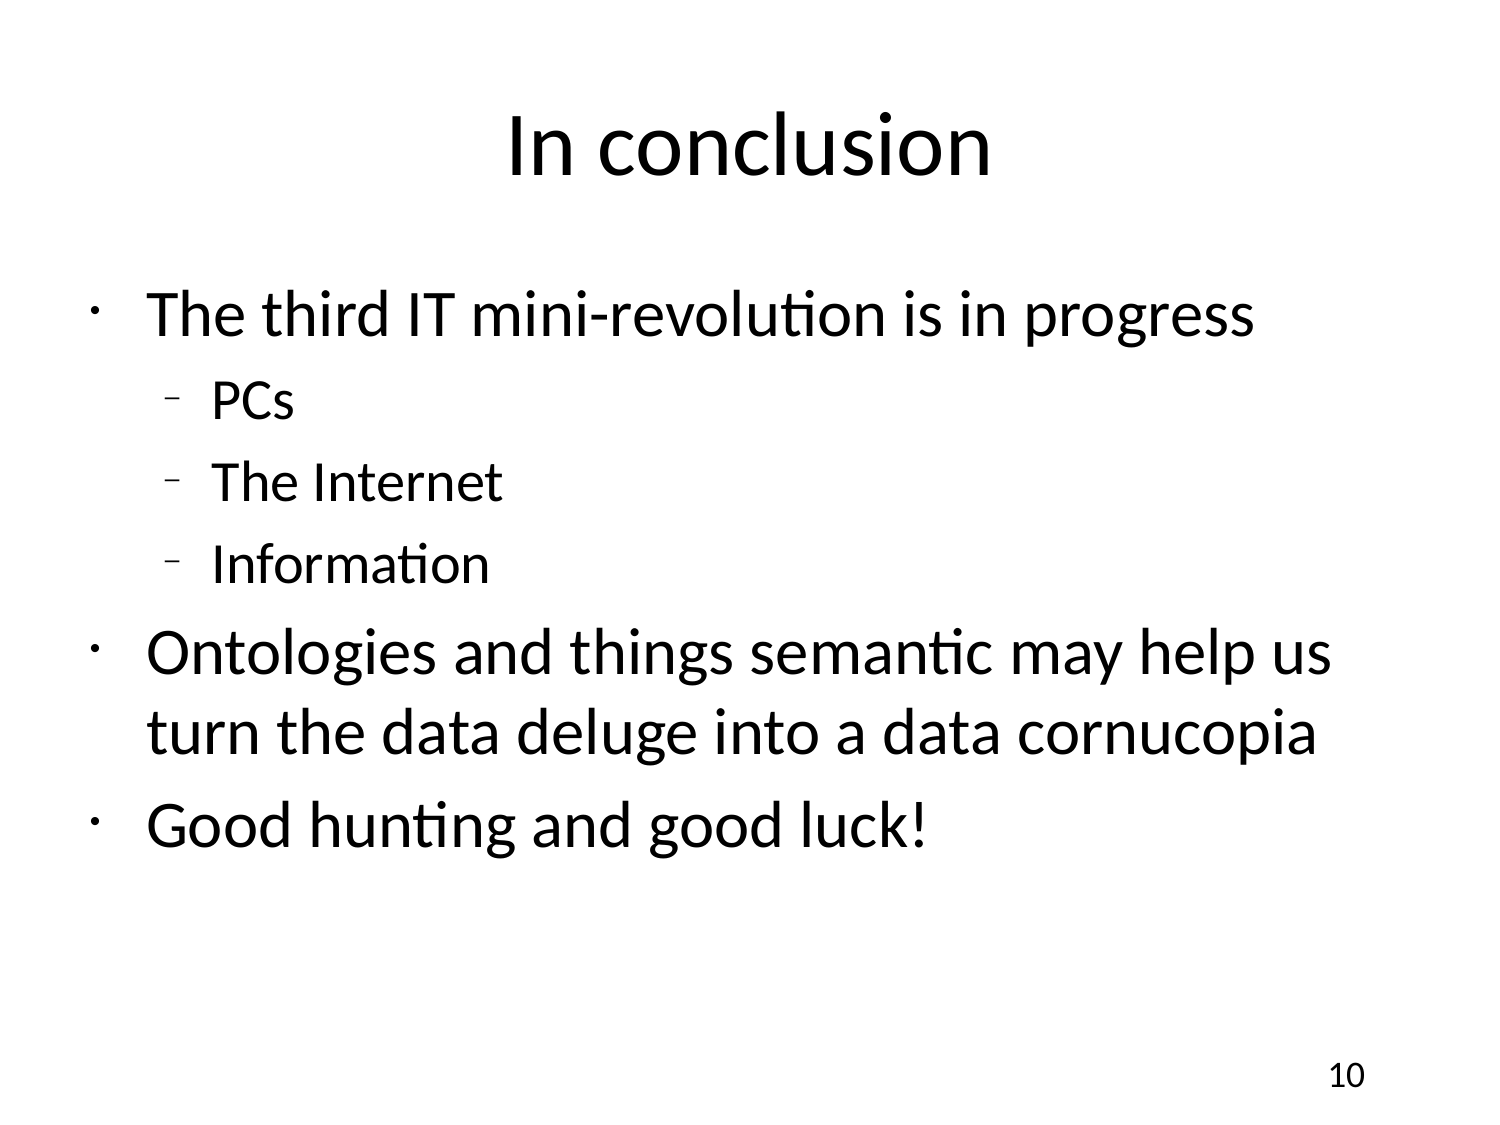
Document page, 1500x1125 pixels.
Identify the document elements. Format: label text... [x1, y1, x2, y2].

list The third IT mini-revolution is in progress PCs The Internet Information Ontologies and things semantic may help us turn the data deluge into a data cornucopia Good hunting and good luck! [75, 262, 1425, 1005]
title In conclusion [75, 45, 1425, 233]
